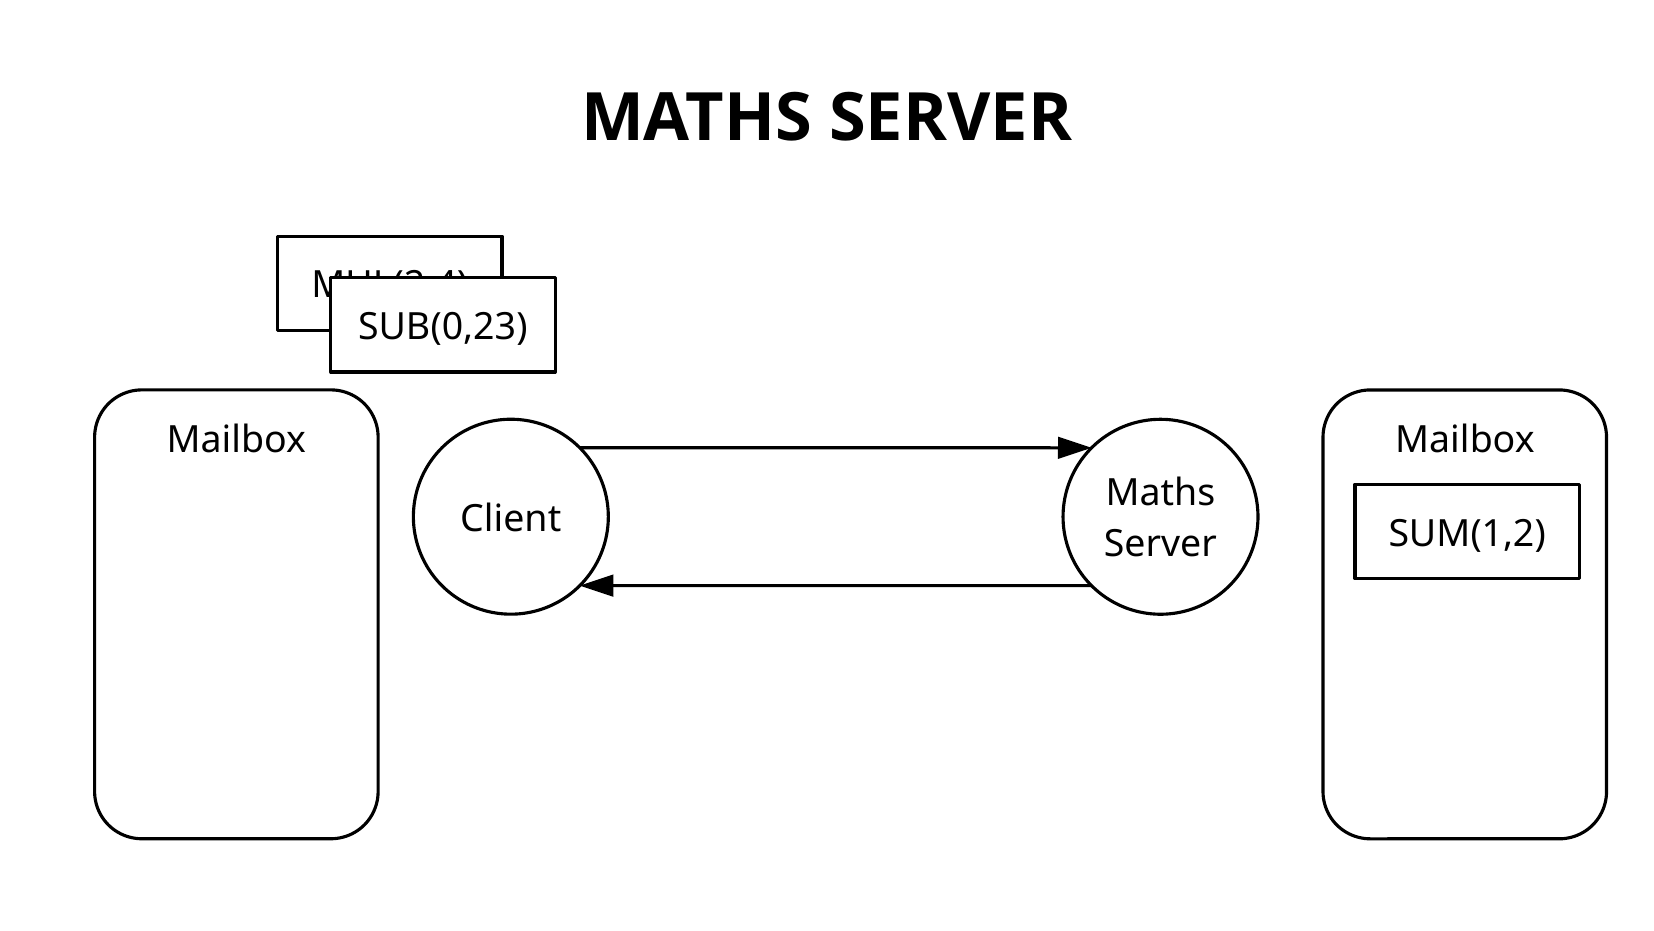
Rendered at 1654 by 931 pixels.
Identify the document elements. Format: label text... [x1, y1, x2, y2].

text_box Mailbox [94, 389, 379, 839]
text_box MUL(2,4) [277, 236, 502, 331]
text_box Maths Server [1063, 419, 1258, 615]
title MATHS SERVER [82, 36, 1571, 193]
text_box Mailbox [1323, 389, 1607, 839]
text_box Client [413, 419, 609, 615]
text_box SUM(1,2) [1354, 484, 1580, 579]
text_box SUB(0,23) [330, 277, 556, 373]
